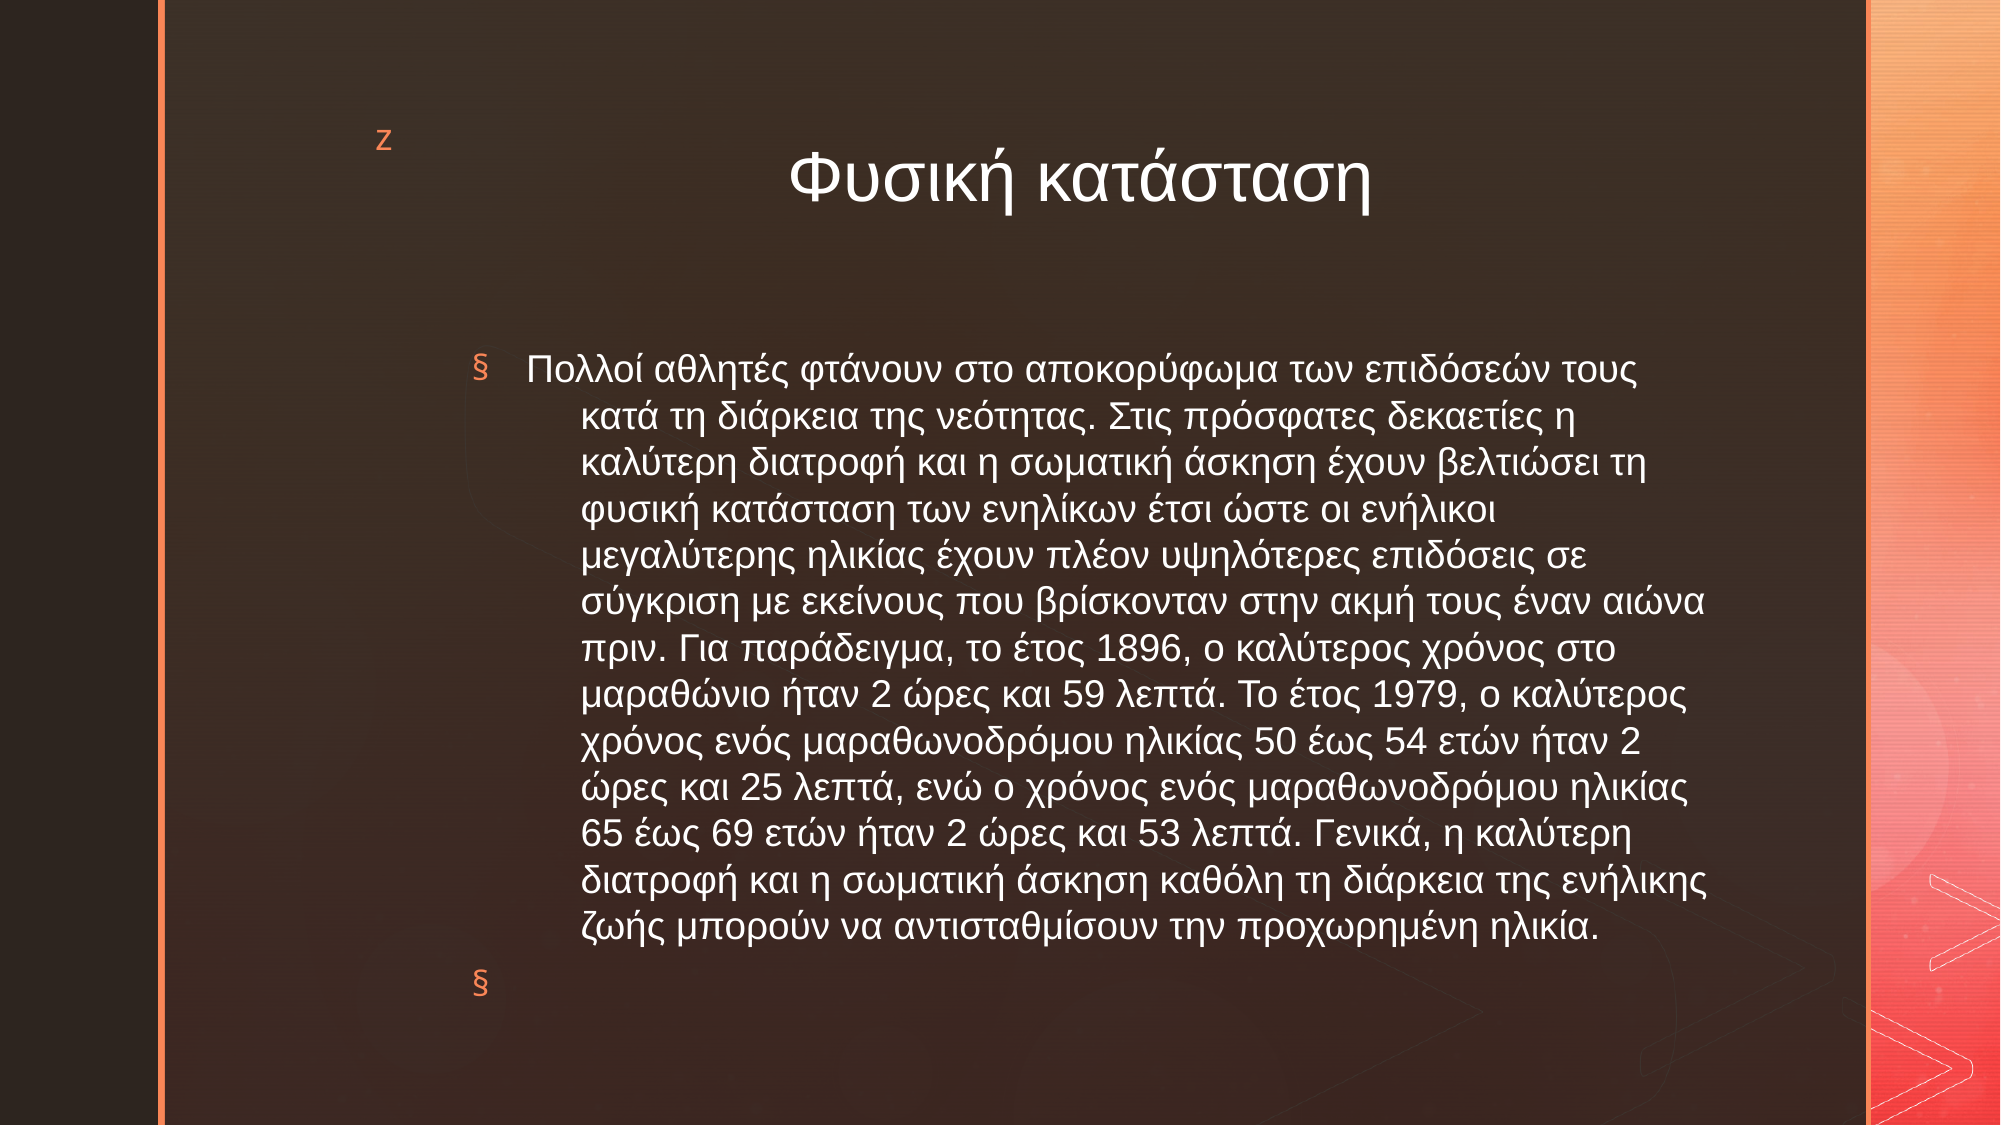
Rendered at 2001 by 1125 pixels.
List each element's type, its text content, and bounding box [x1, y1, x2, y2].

title Φυσική κατάσταση [428, 132, 1734, 310]
list Πολλοί αθλητές φτάνουν στο αποκορύφωμα των επιδόσεών τους κατά τη διάρκεια της νεότητας. Στις πρόσφατες δεκαετίες η καλύτερη διατροφή και η σωματική άσκηση έχουν βελτιώσει τη φυσική κατάσταση των ενηλίκων έτσι ώστε οι ενήλικοι μεγαλύτερης ηλικίας έχουν πλέον υψηλότερες επιδόσεις σε σύγκριση με εκείνους που βρίσκονταν στην ακμή τους έναν αιώνα πριν. Για παράδειγμα, το έτος 1896, ο καλύτερος χρόνος στο μαραθώνιο ήταν 2 ώρες και 59 λεπτά. Το έτος 1979, ο καλύτερος χρόνος ενός μαραθωνοδρόμου ηλικίας 50 έως 54 ετών ήταν 2 ώρες και 25 λεπτά, ενώ ο χρόνος ενός μαραθωνοδρόμου ηλικίας 65 έως 69 ετών ήταν 2 ώρες και 53 λεπτά. Γενικά, η καλύτερη διατροφή και η σωματική άσκηση καθόλη τη διάρκεια της ενήλικης ζωής μπορούν να αντισταθμίσουν την προχωρημένη ηλικία. [454, 336, 1734, 993]
